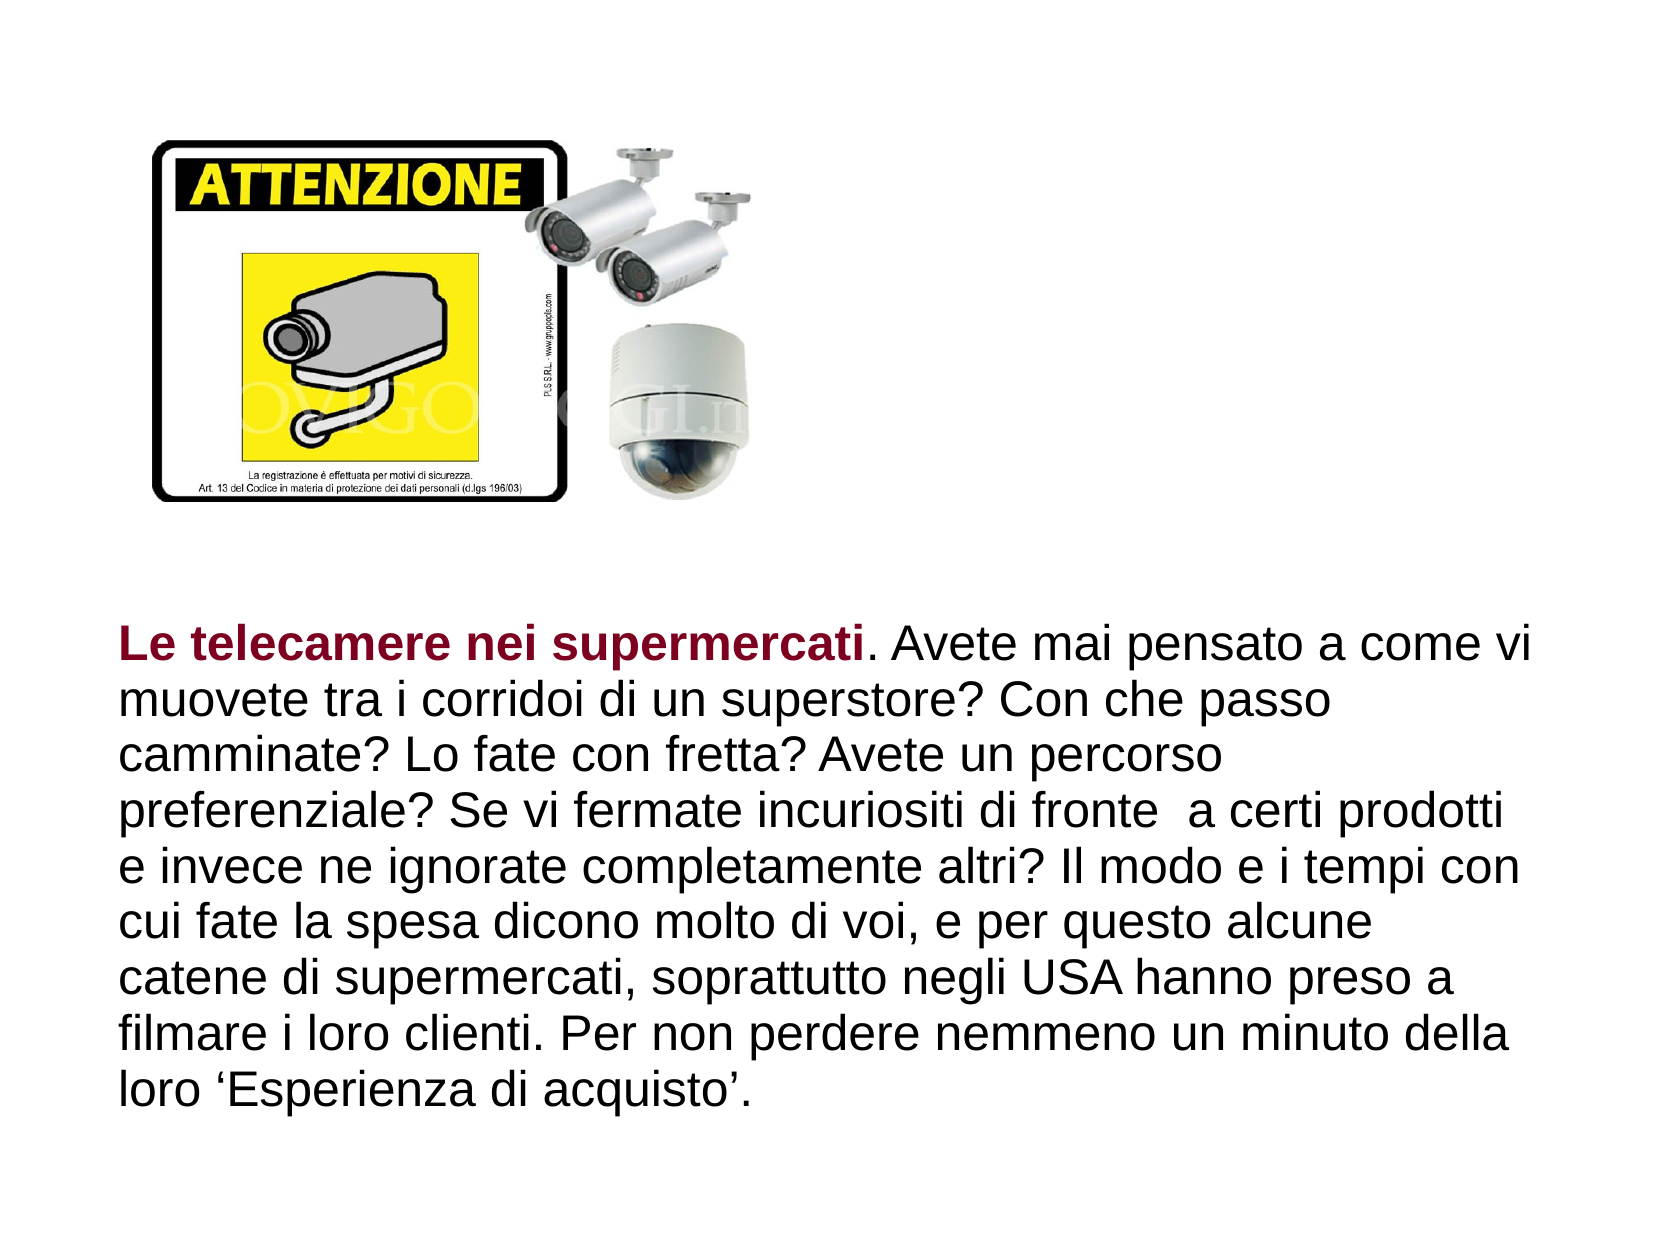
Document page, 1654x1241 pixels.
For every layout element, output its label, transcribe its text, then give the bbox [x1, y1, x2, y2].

list Le telecamere nei supermercati. Avete mai pensato a come vi muovete tra i corridoi di un superstore? Con che passo camminate? Lo fate con fretta? Avete un percorso preferenziale? Se vi fermate incuriositi di fronte a certi prodotti e invece ne ignorate completamente altri? Il modo e i tempi con cui fate la spesa dicono molto di voi, e per questo alcune catene di supermercati, soprattutto negli USA hanno preso a filmare i loro clienti. Per non perdere nemmeno un minuto della loro ‘Esperienza di acquisto’. [47, 615, 1536, 1152]
picture [152, 140, 768, 502]
